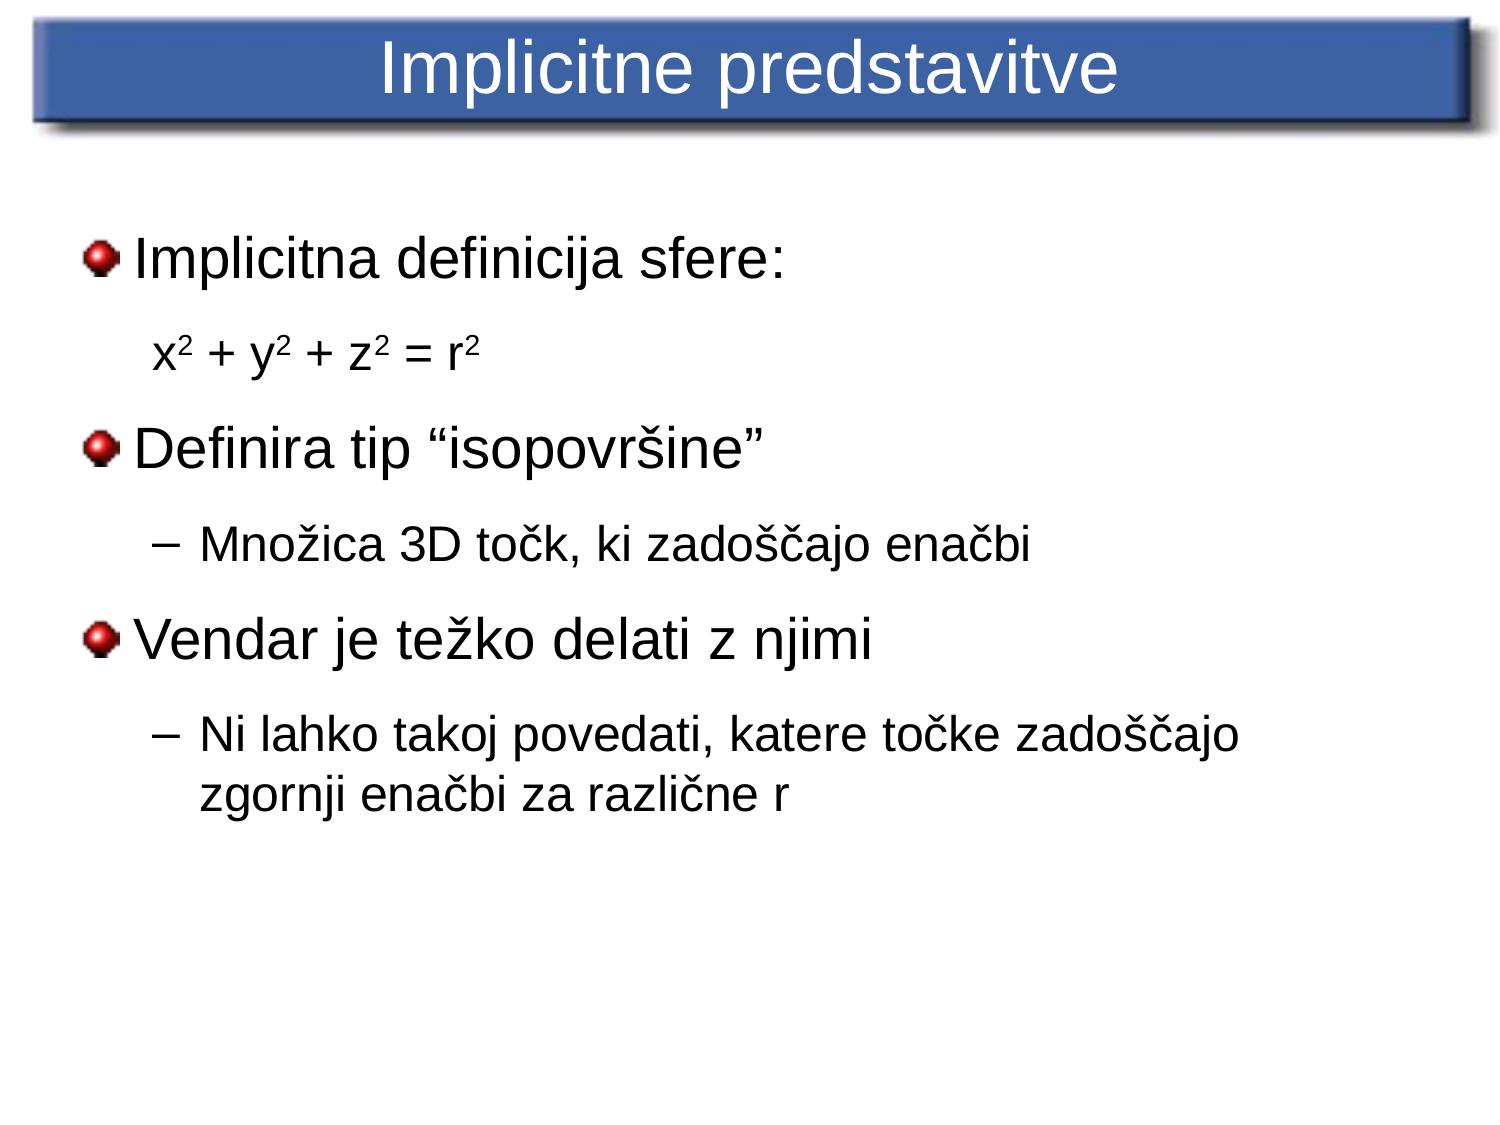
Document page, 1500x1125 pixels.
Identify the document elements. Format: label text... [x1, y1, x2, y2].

picture [31, 116, 1499, 142]
list Implicitna definicija sfere: x2 + y2 + z2 = r2 Definira tip “isopovršine” Množica 3D točk, ki zadoščajo enačbi Vendar je težko delati z njimi Ni lahko takoj povedati, katere točke zadoščajo zgornji enačbi za različne r [62, 212, 1413, 955]
title Implicitne predstavitve [0, 10, 1500, 116]
